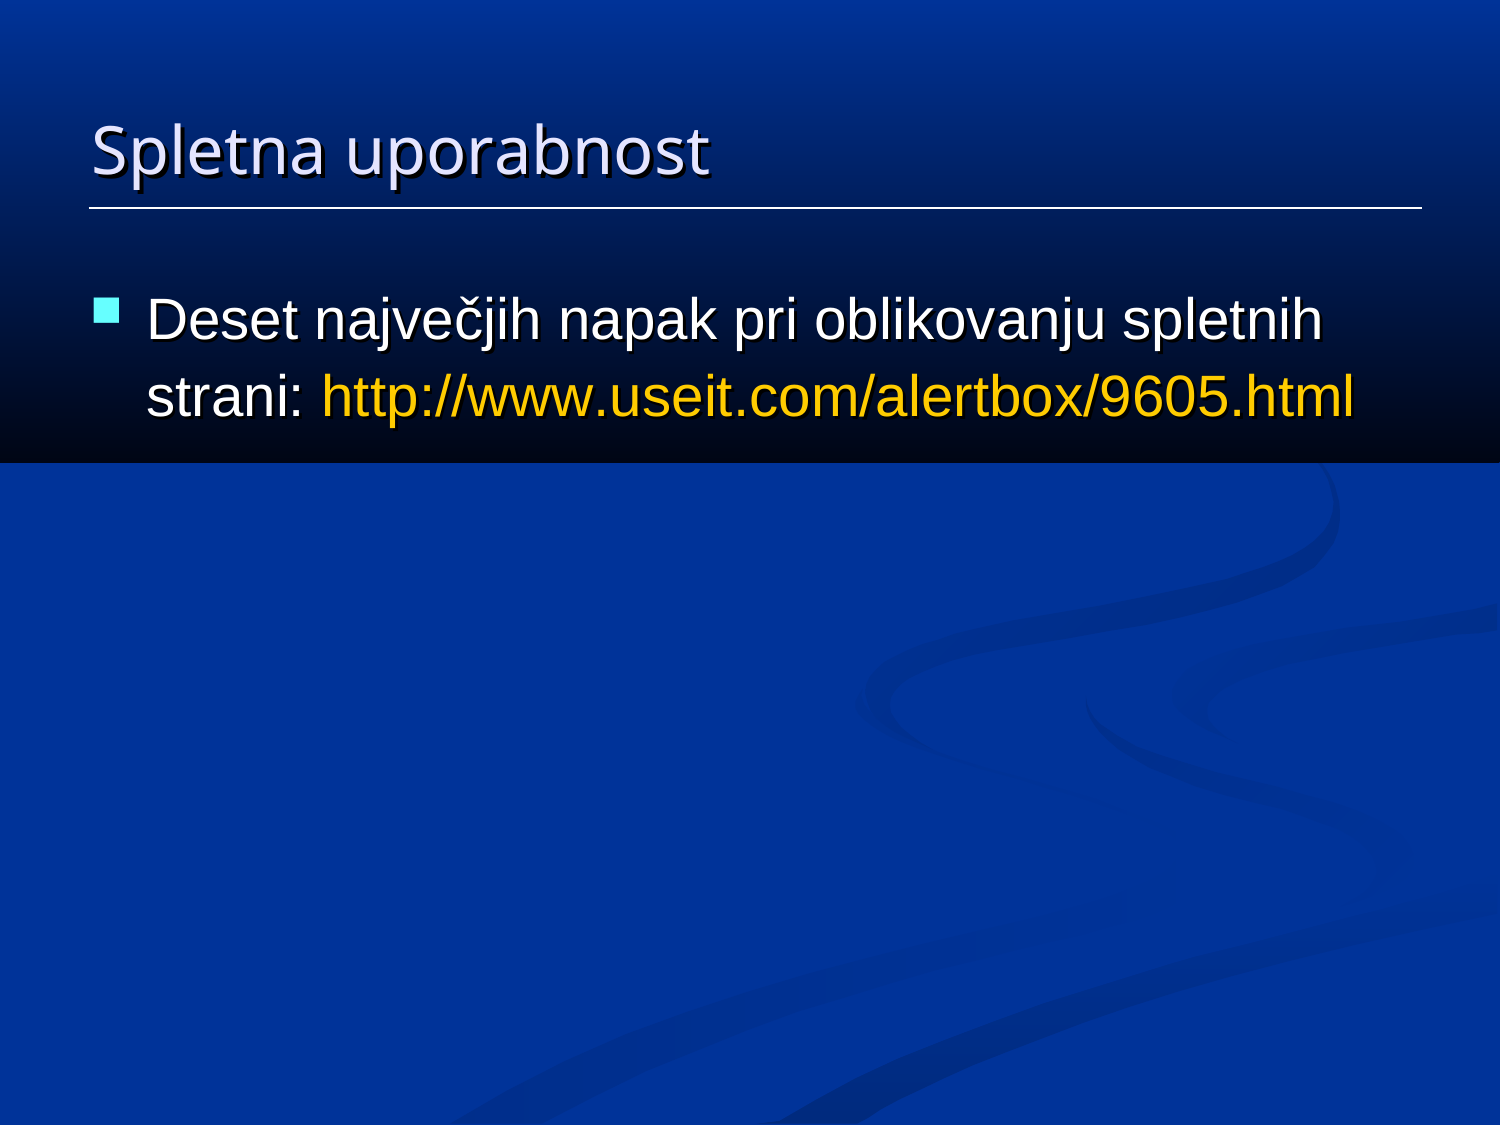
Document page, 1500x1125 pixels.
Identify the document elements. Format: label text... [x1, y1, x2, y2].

text_box Spletna uporabnost [76, 54, 1459, 242]
list Deset največjih napak pri oblikovanju spletnih strani: http://www.useit.com/alertbox/9605.html [75, 267, 1426, 1071]
